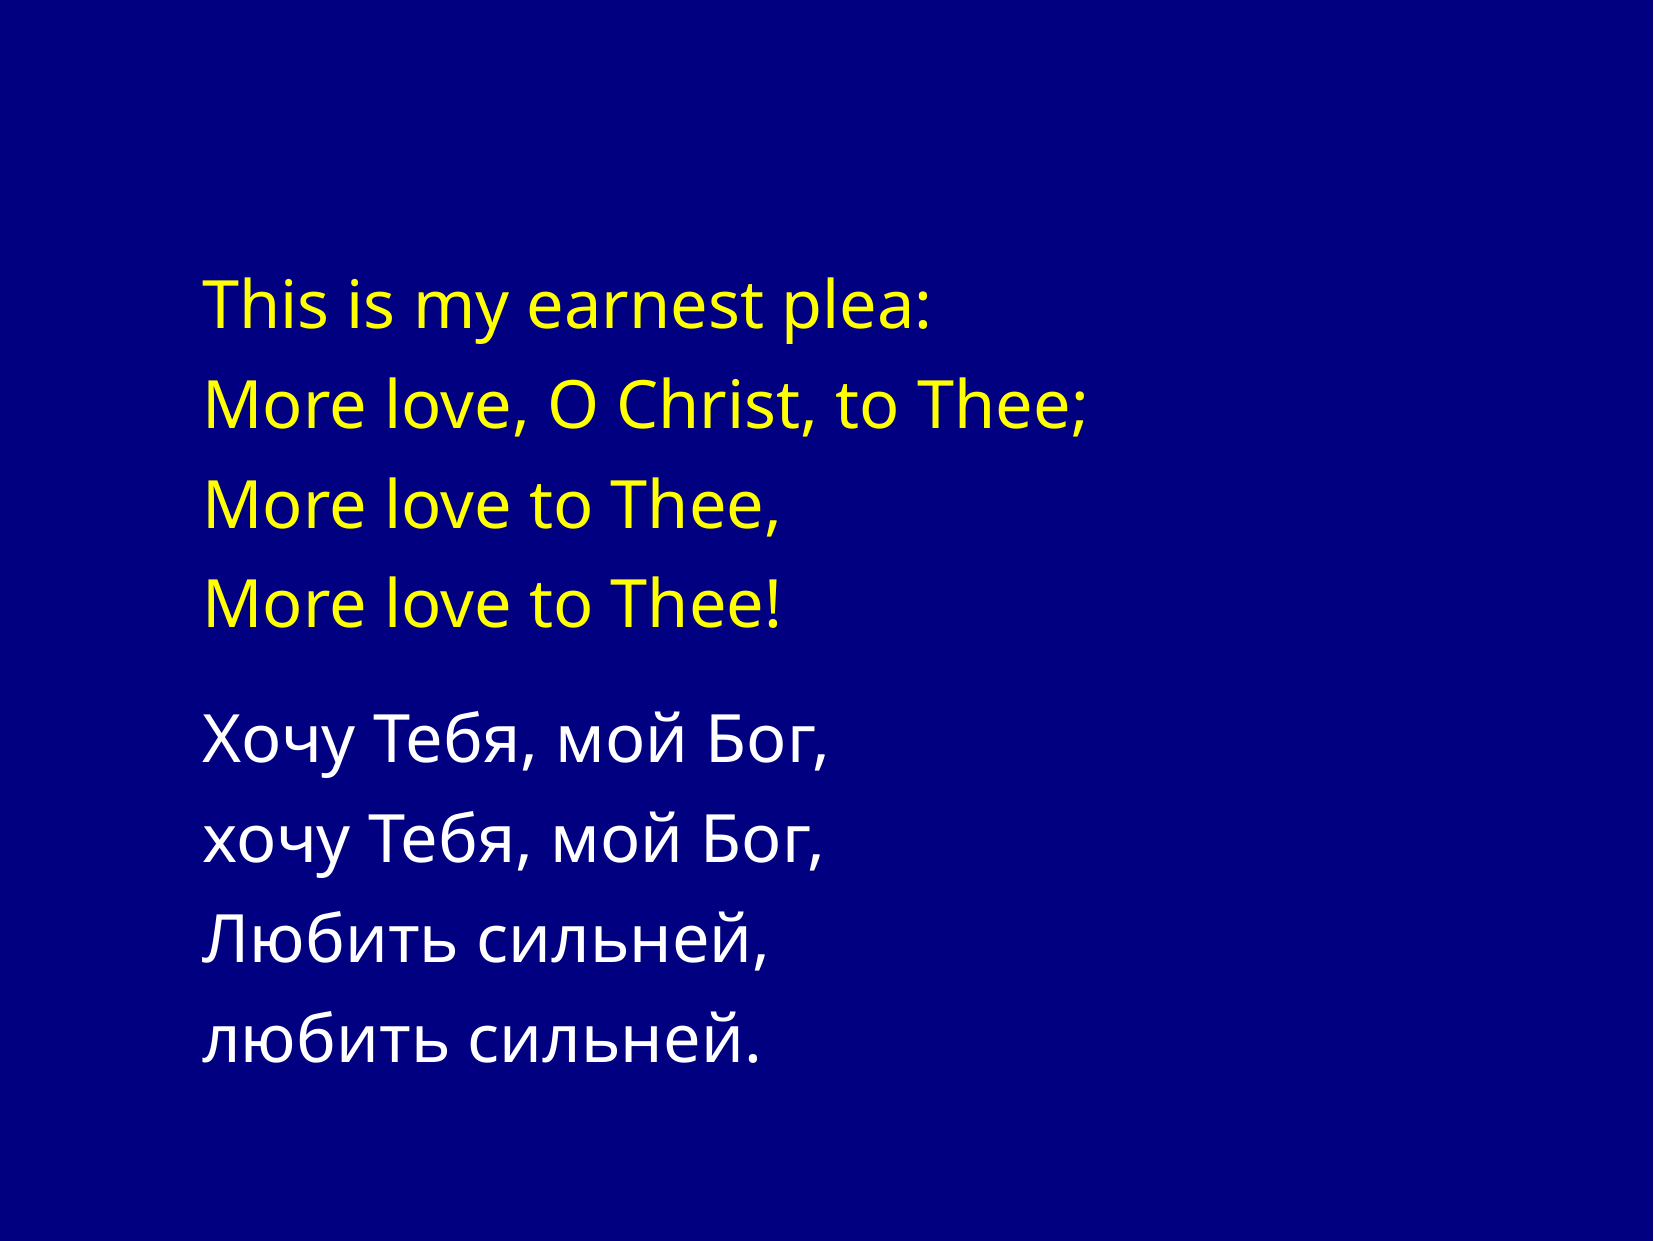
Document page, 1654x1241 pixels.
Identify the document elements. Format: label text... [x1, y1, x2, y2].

text_box This is my earnest plea: More love, O Christ, to Thee; More love to Thee, More love to Thee! [75, 150, 1576, 638]
text_box Хочу Тебя, мой Бог, хочу Тебя, мой Бог, Любить сильней, любить сильней. [75, 675, 1576, 1163]
